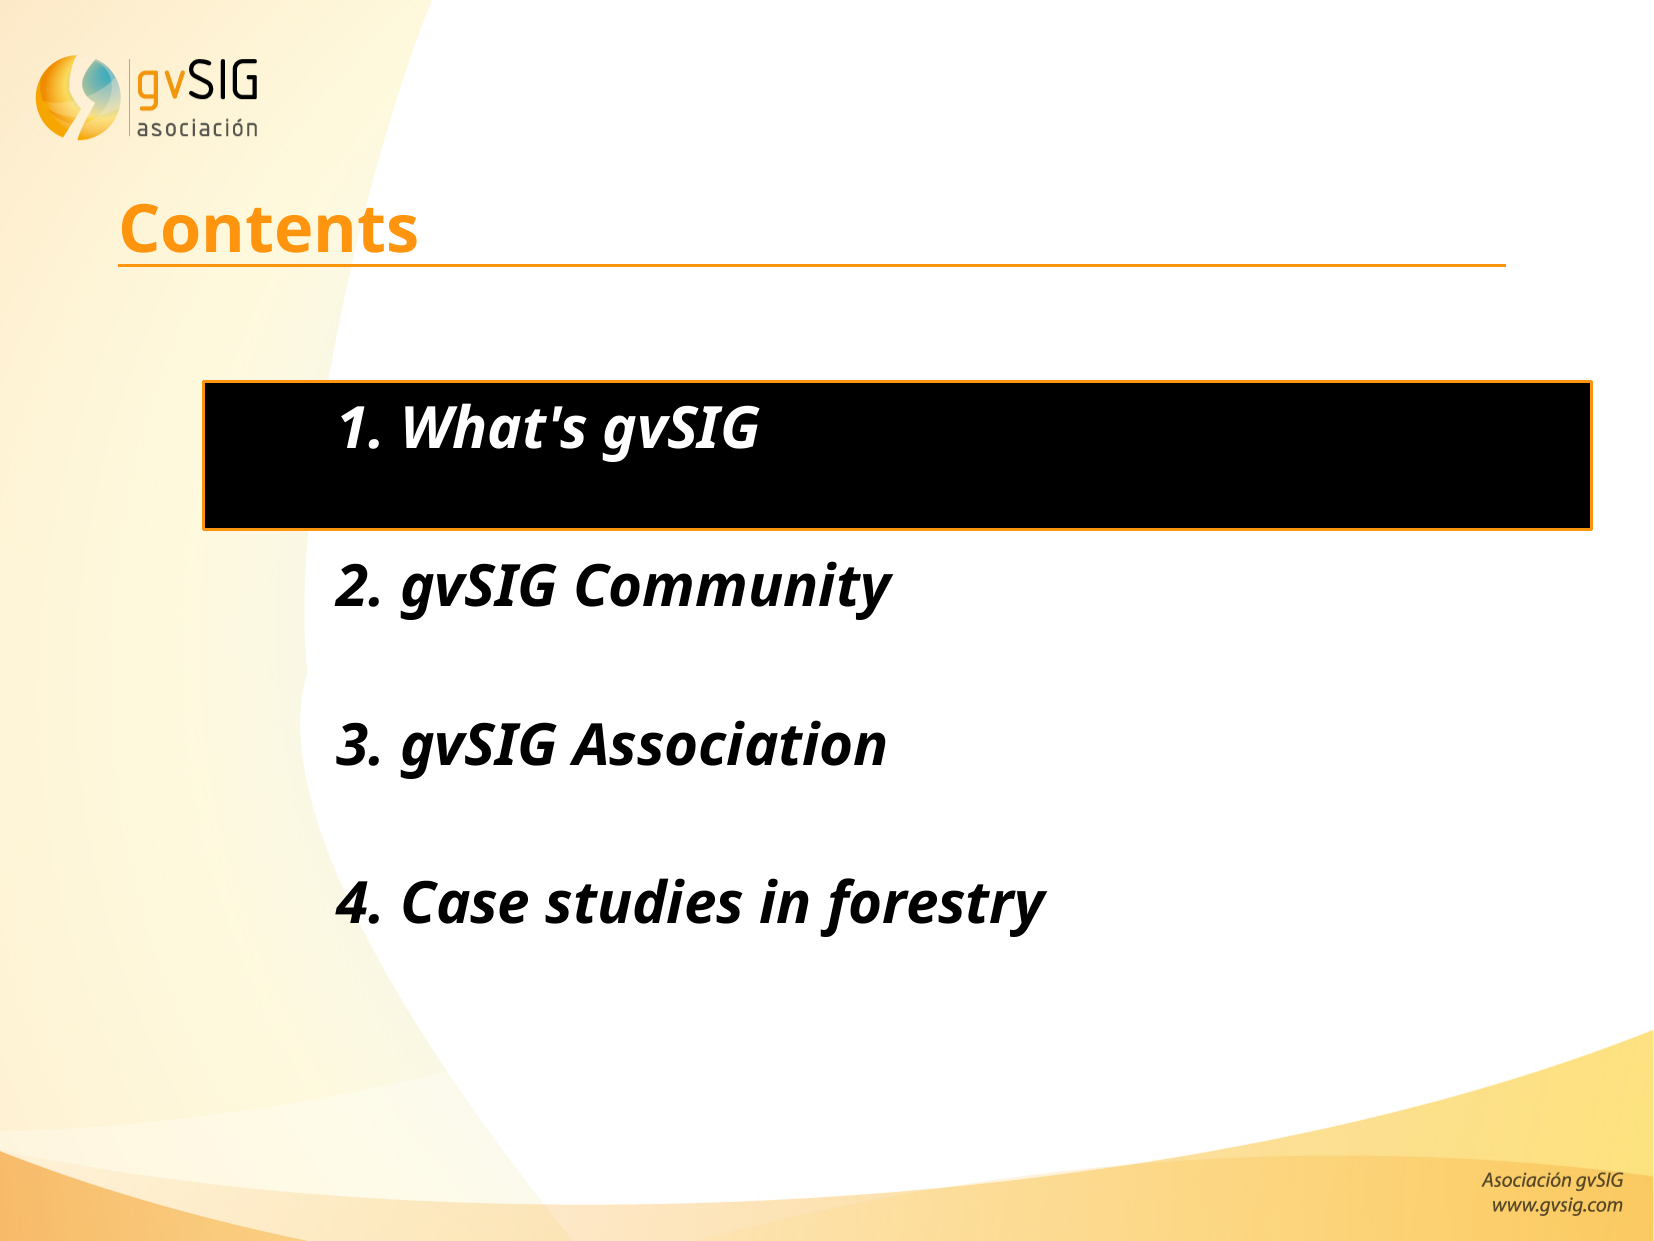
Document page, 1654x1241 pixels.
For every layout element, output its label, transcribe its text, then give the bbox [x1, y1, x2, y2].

picture [0, 0, 1654, 1241]
text_box [203, 381, 1592, 530]
title Contents [118, 177, 1607, 276]
title 1. What's gvSIG 2. gvSIG Community 3. gvSIG Association 4. Case studies in forestry [336, 426, 1447, 901]
